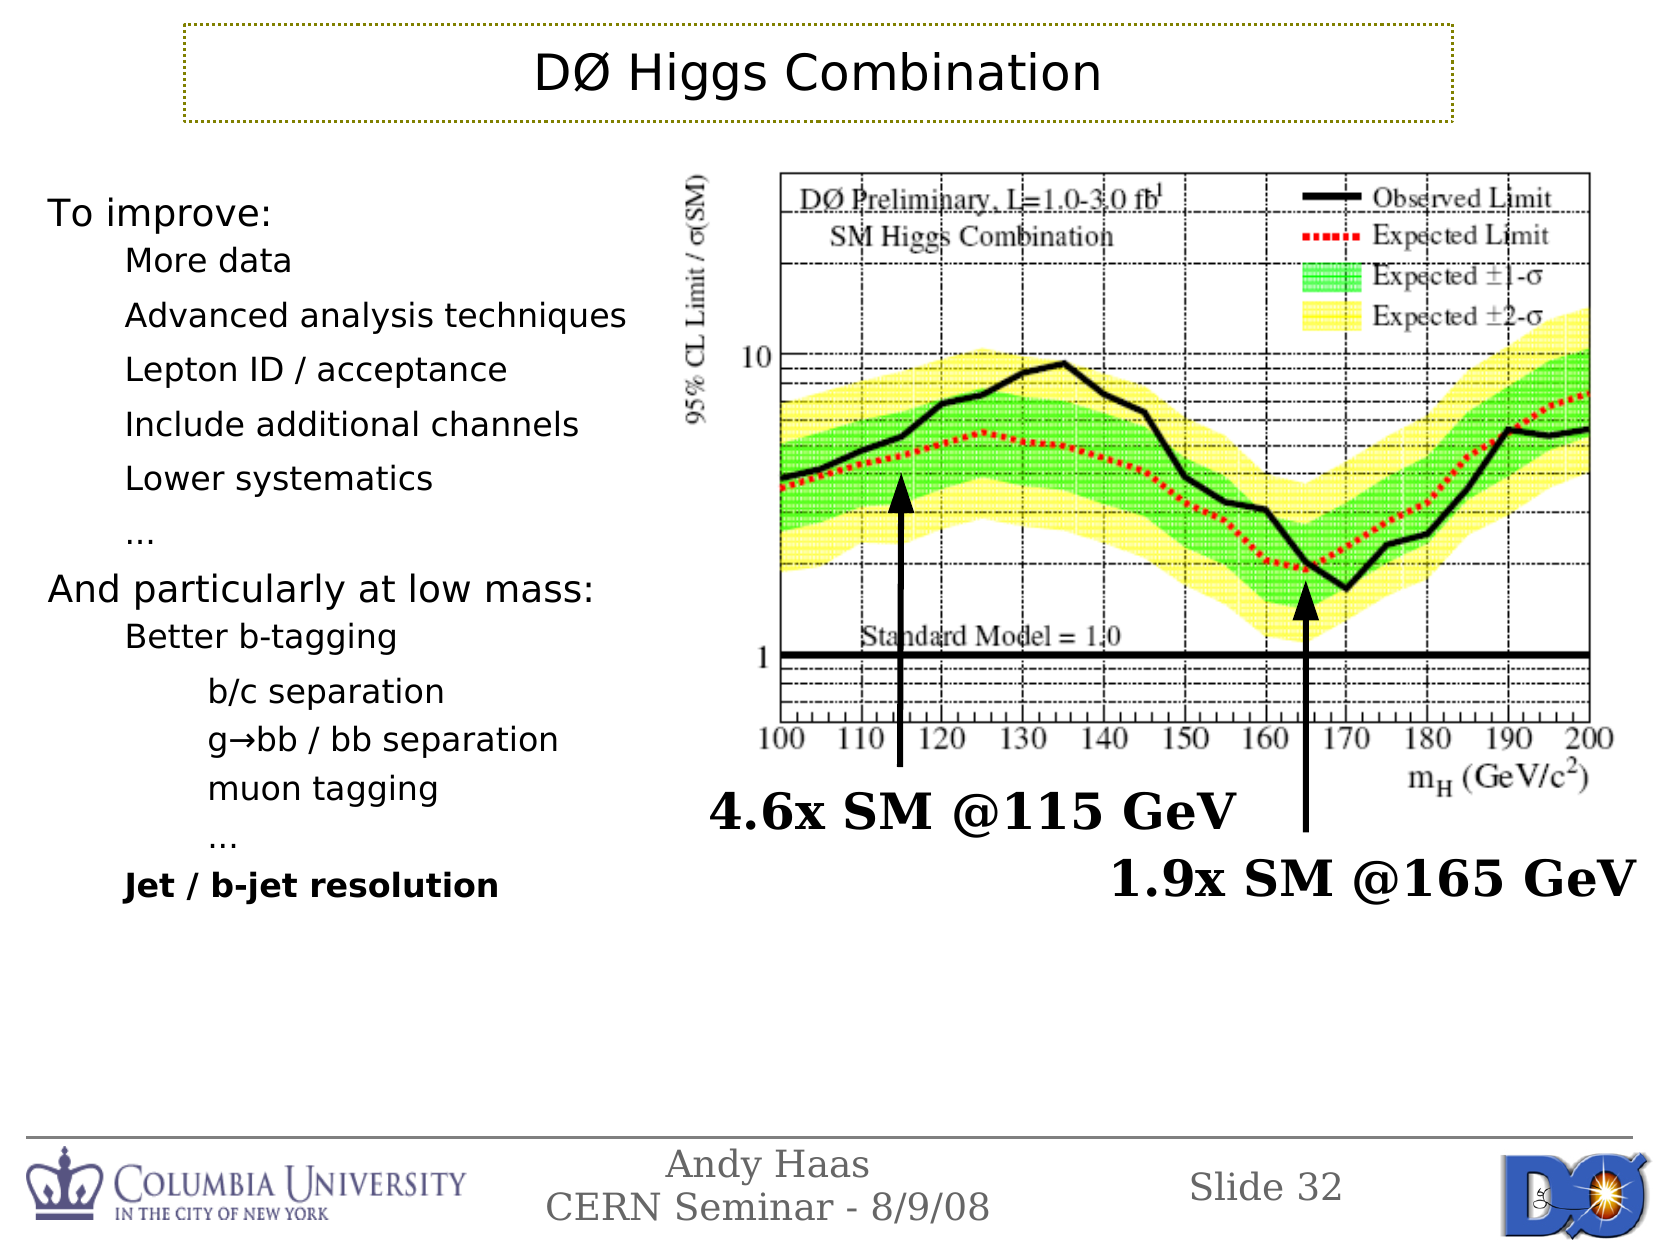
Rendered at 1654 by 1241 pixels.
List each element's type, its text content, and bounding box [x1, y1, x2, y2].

picture [691, 158, 1628, 812]
list To improve: More data Advanced analysis techniques Lepton ID / acceptance Include additional channels Lower systematics ... And particularly at low mass: Better b-tagging b/c separation g→bb / bb separation muon tagging ... Jet / b-jet resolution [30, 140, 691, 1125]
text_box 1.9x SM @165 GeV [1108, 849, 1638, 909]
picture [1497, 1149, 1654, 1241]
text_box 4.6x SM @115 GeV [708, 782, 1237, 842]
title DØ Higgs Combination [184, 24, 1453, 122]
